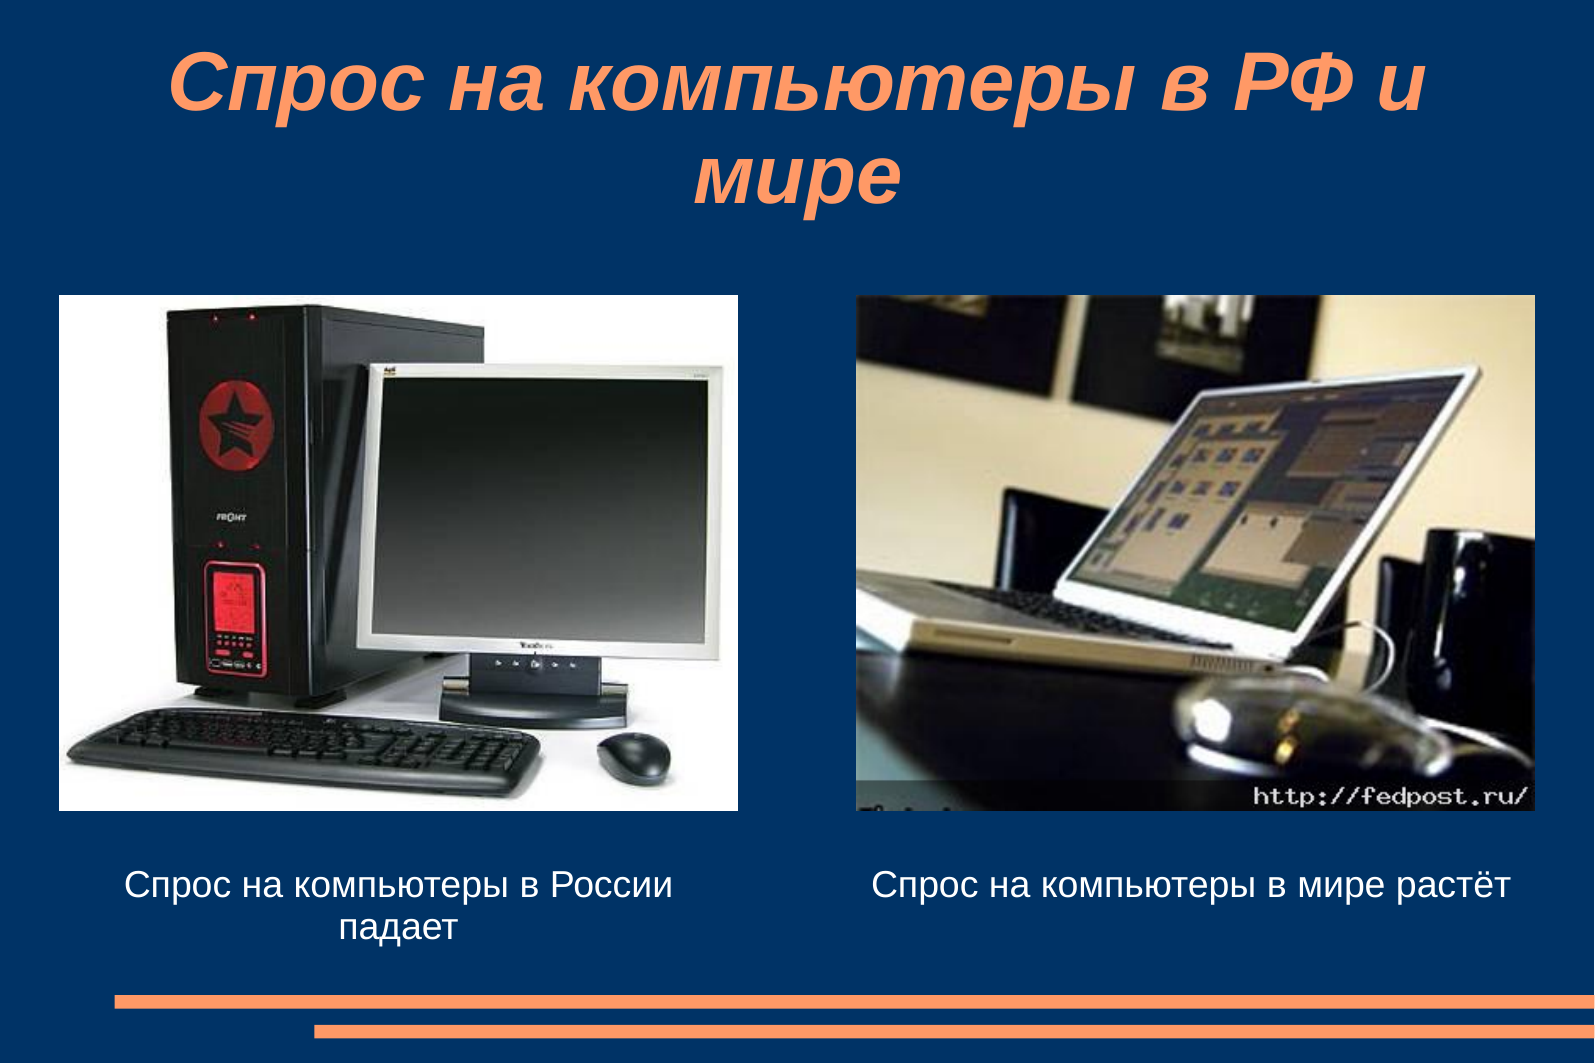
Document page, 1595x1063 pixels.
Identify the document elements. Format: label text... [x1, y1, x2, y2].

picture [59, 295, 738, 811]
text_box Спрос на компьютеры в России падает [59, 856, 739, 956]
title Спрос на компьютеры в РФ и мире [117, 35, 1479, 222]
text_box Спрос на компьютеры в мире растёт [856, 856, 1536, 914]
picture [856, 295, 1535, 811]
